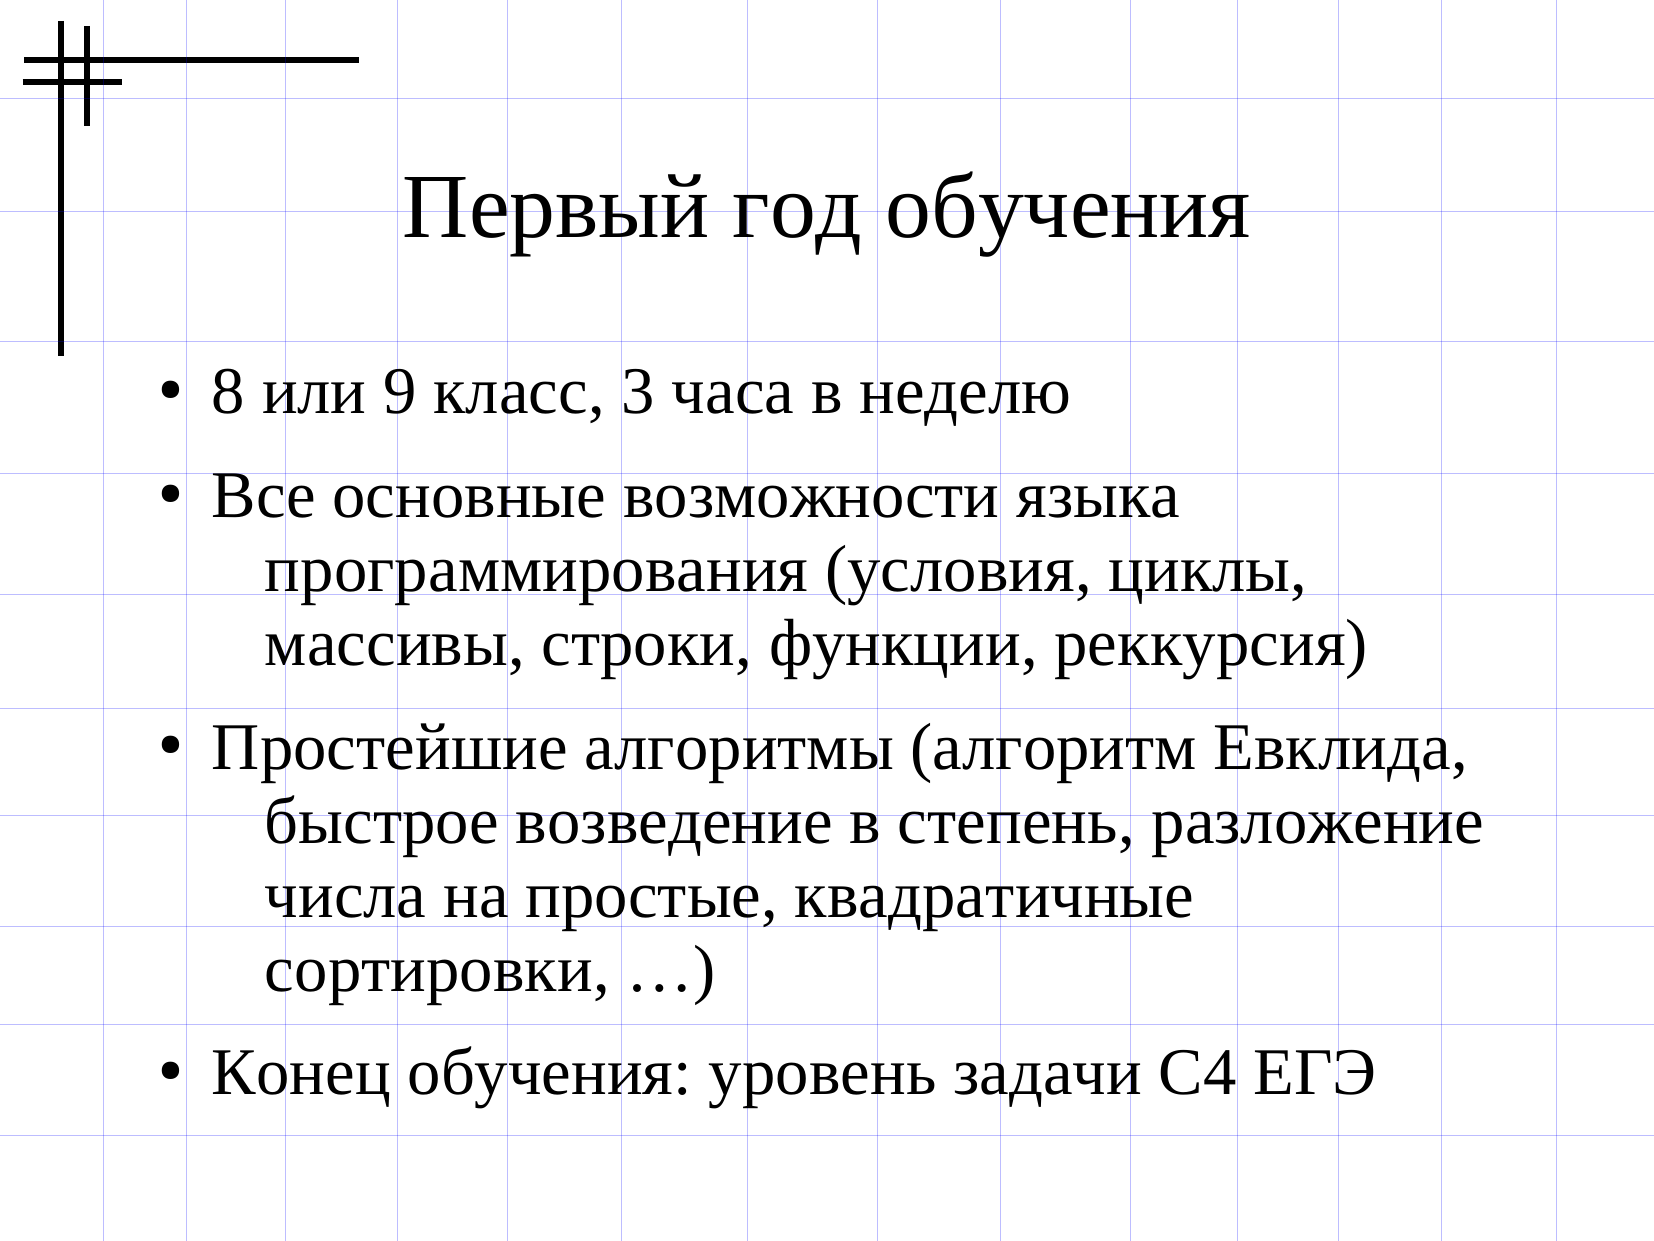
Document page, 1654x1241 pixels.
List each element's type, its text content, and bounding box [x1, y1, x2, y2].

list 8 или 9 класс, 3 часа в неделю Все основные возможности языка программирования (условия, циклы, массивы, строки, функции, реккурсия) Простейшие алгоритмы (алгоритм Евклида, быстрое возведение в степень, разложение числа на простые, квадратичные сортировки, …) Конец обучения: уровень задачи C4 ЕГЭ [123, 354, 1536, 1173]
title Первый год обучения [121, 102, 1534, 311]
